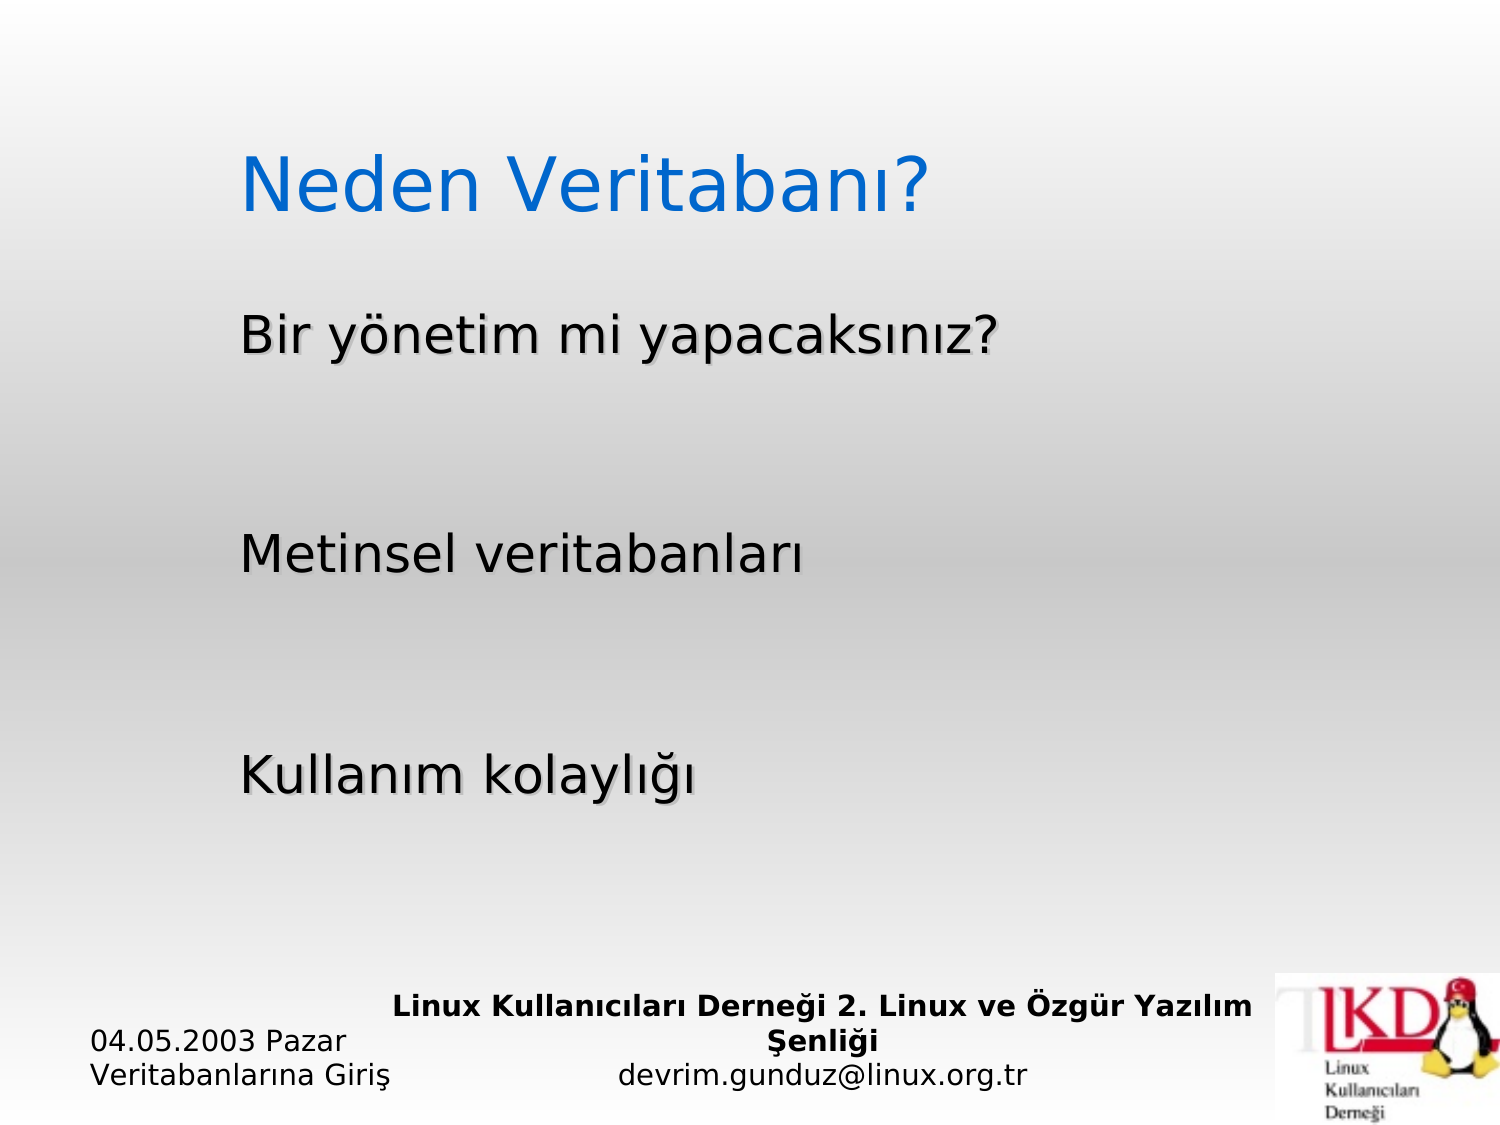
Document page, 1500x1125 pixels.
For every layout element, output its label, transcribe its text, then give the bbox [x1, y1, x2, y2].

title Neden Veritabanı? [224, 49, 1425, 237]
picture [1275, 973, 1500, 1125]
list Bir yönetim mi yapacaksınız? Metinsel veritabanları Kullanım kolaylığı [224, 299, 1425, 975]
